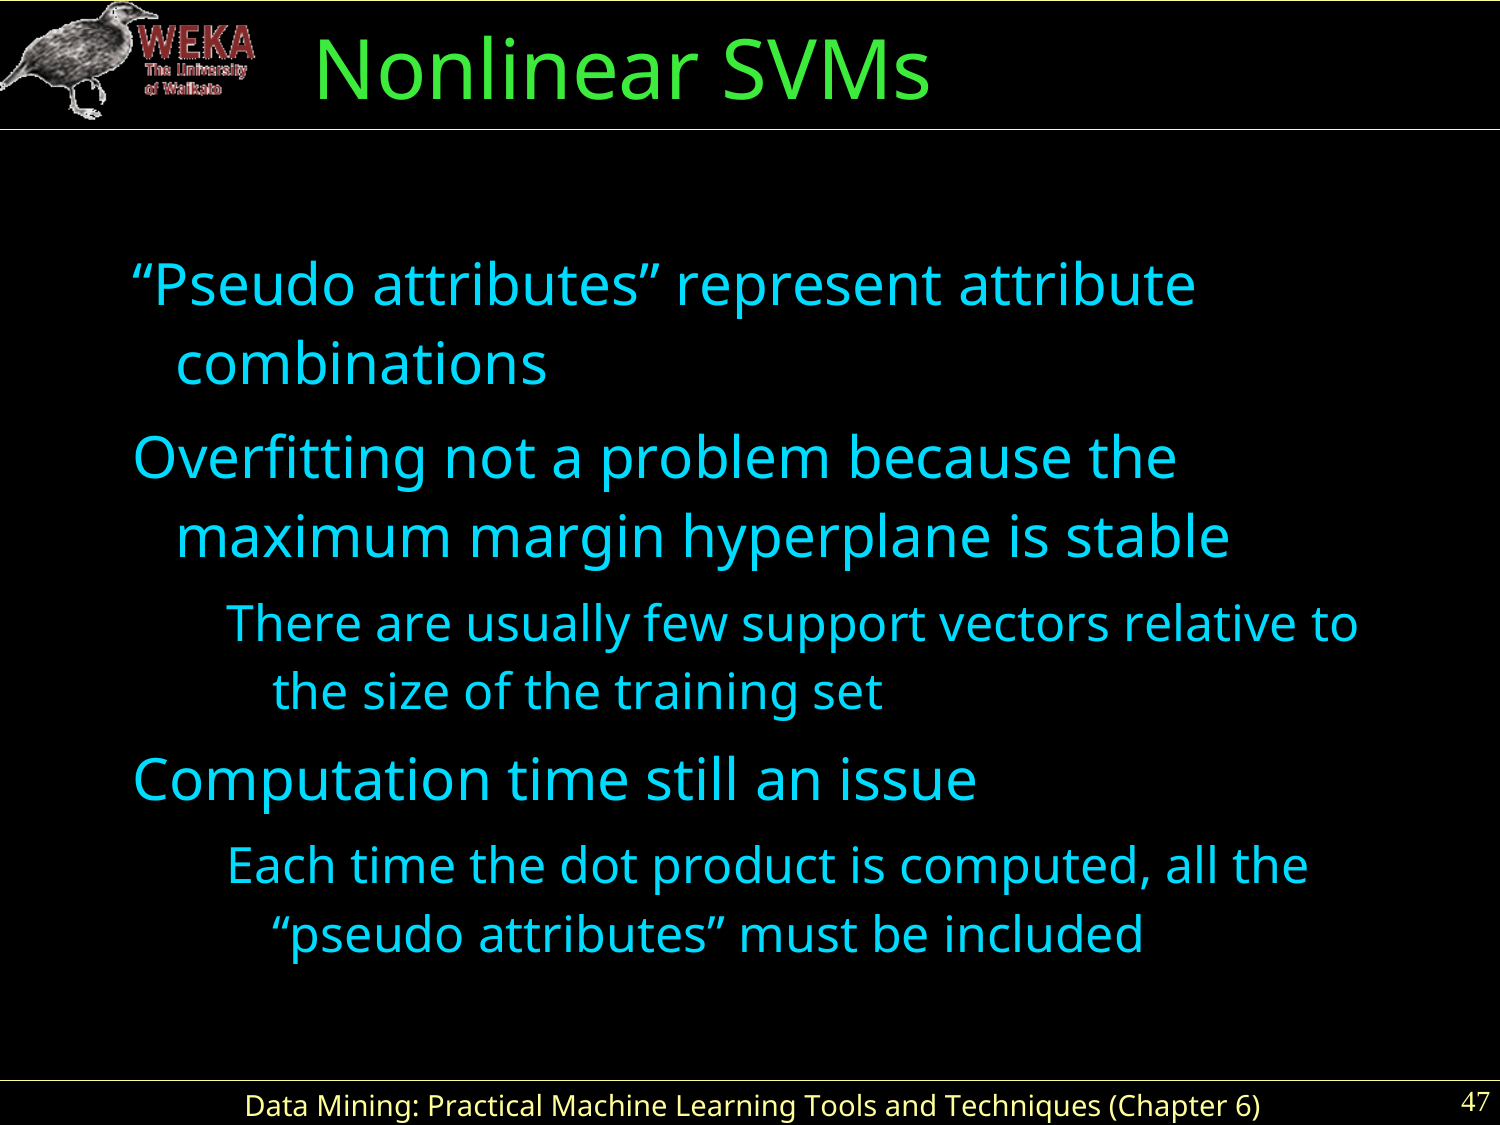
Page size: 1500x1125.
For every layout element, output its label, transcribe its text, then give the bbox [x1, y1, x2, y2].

list “Pseudo attributes” represent attribute combinations Overfitting not a problem because the maximum margin hyperplane is stable There are usually few support vectors relative to the size of the training set Computation time still an issue Each time the dot product is computed, all the “pseudo attributes” must be included [118, 236, 1447, 912]
picture [0, 1, 266, 129]
title Nonlinear SVMs [297, 0, 1500, 148]
